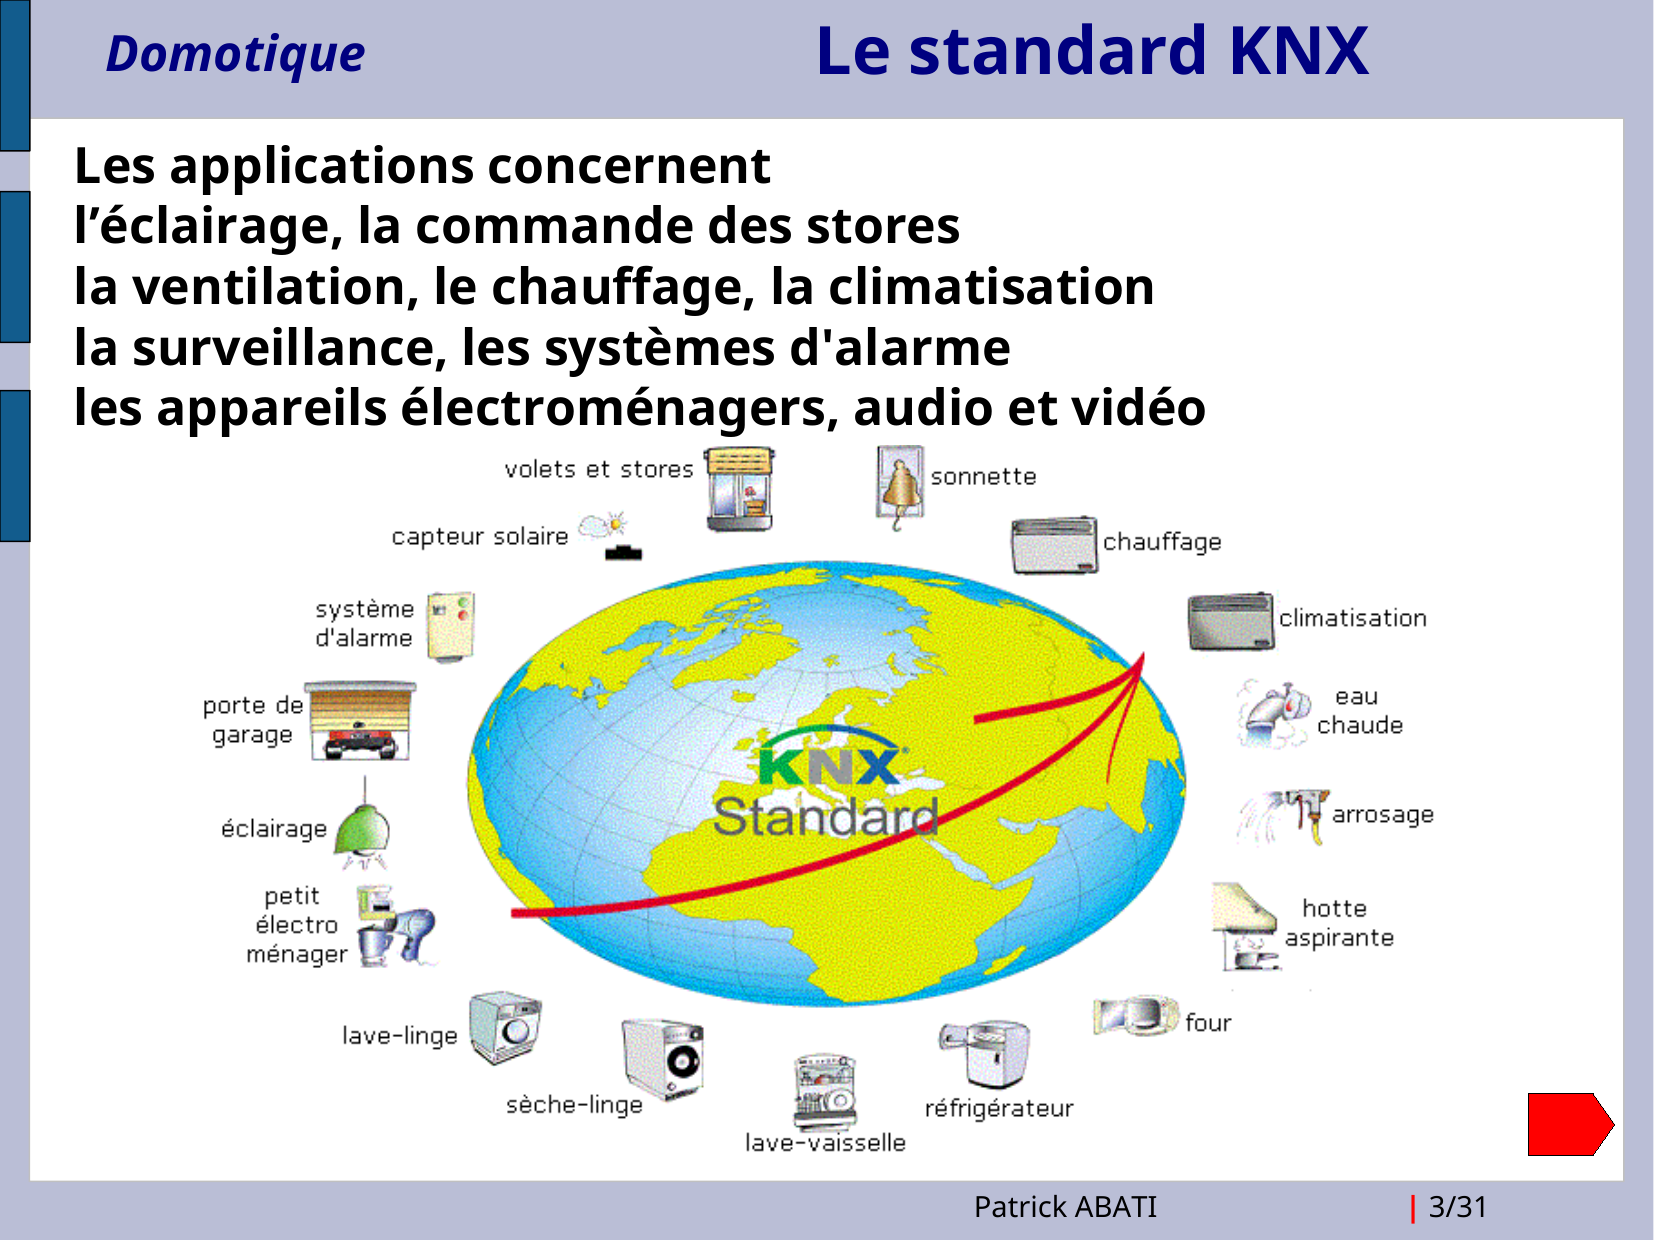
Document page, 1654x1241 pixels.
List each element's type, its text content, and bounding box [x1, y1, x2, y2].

text_box [1528, 1093, 1615, 1156]
text_box Les applications concernent l’éclairage, la commande des stores la ventilation, le chauffage, la climatisation la surveillance, les systèmes d'alarme les appareils électroménagers, audio et vidéo [59, 125, 1595, 502]
picture [203, 445, 1437, 1155]
